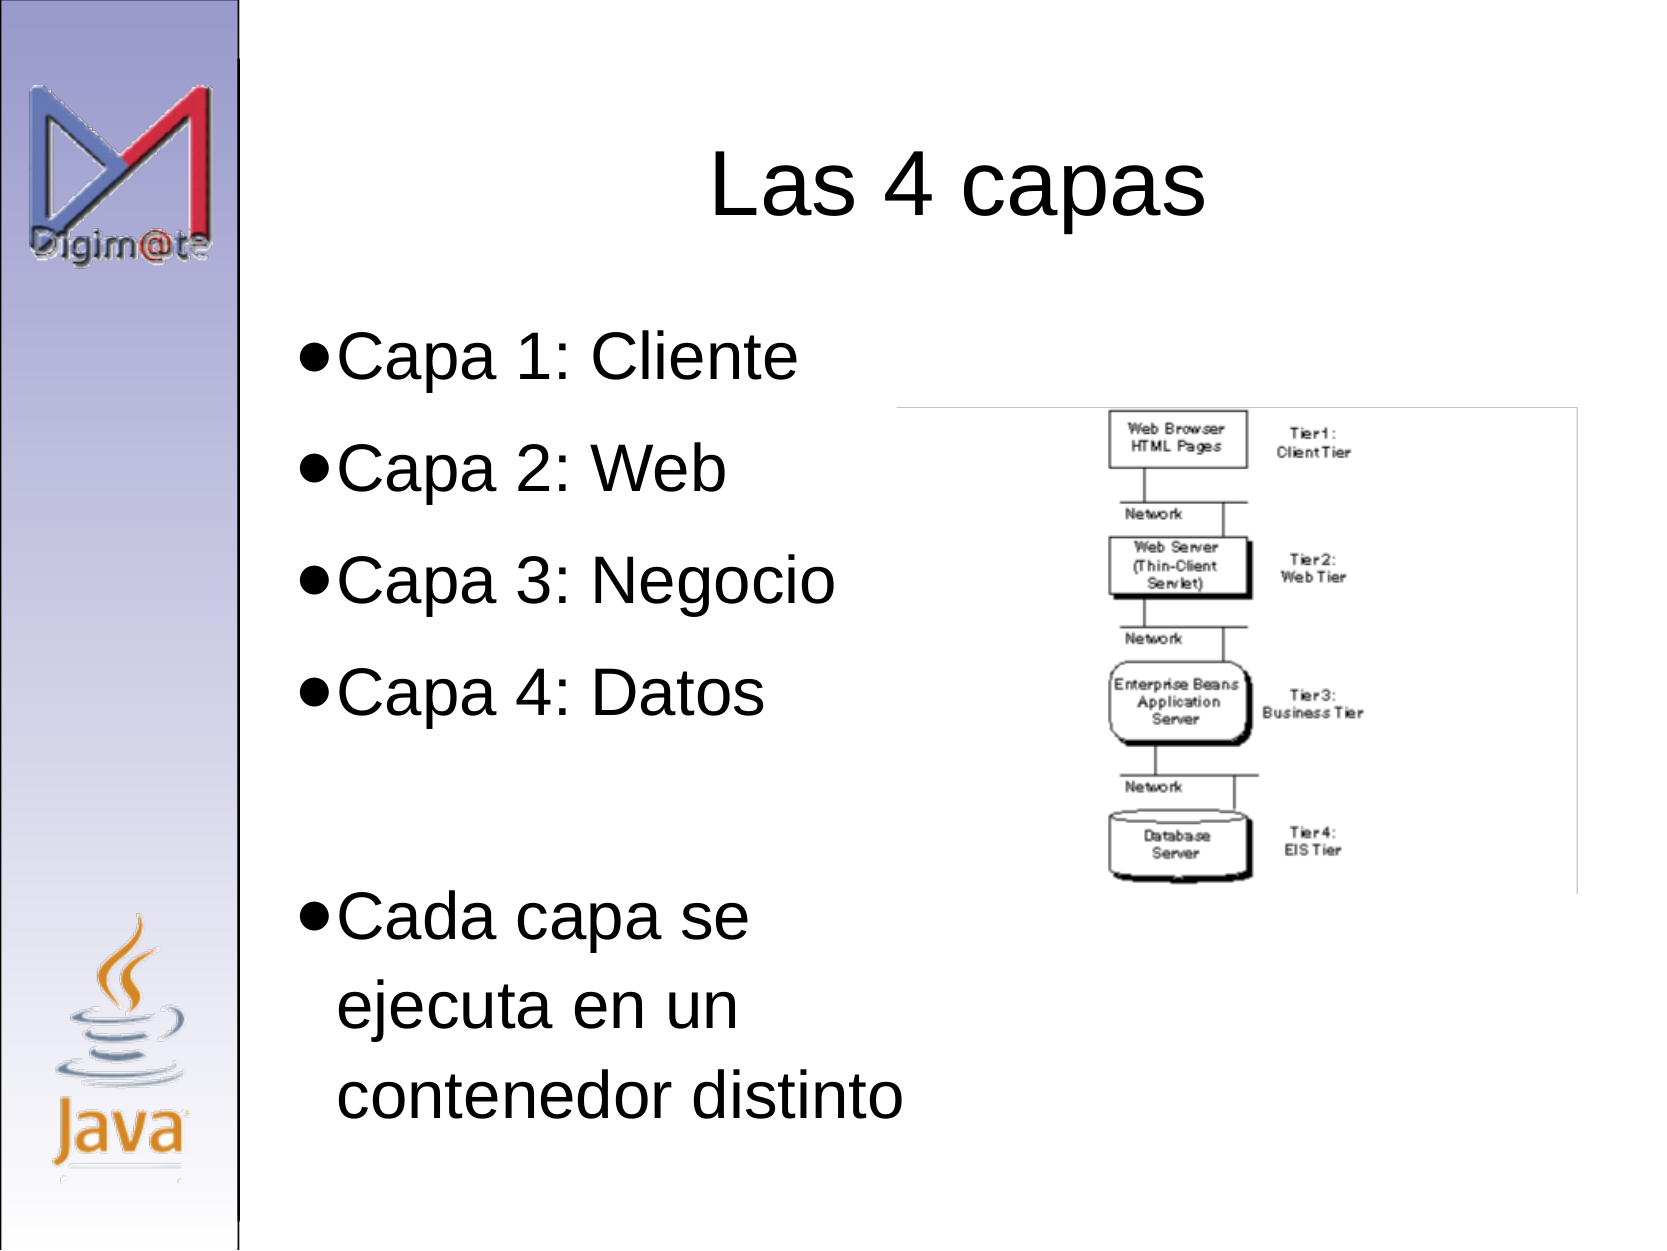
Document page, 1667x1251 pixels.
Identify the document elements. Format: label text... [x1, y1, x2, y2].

picture [0, 0, 1667, 1250]
title Las 4 capas [267, 65, 1650, 281]
list Capa 1: Cliente Capa 2: Web Capa 3: Negocio Capa 4: Datos Cada capa se ejecuta en un contenedor distinto [267, 297, 922, 1115]
